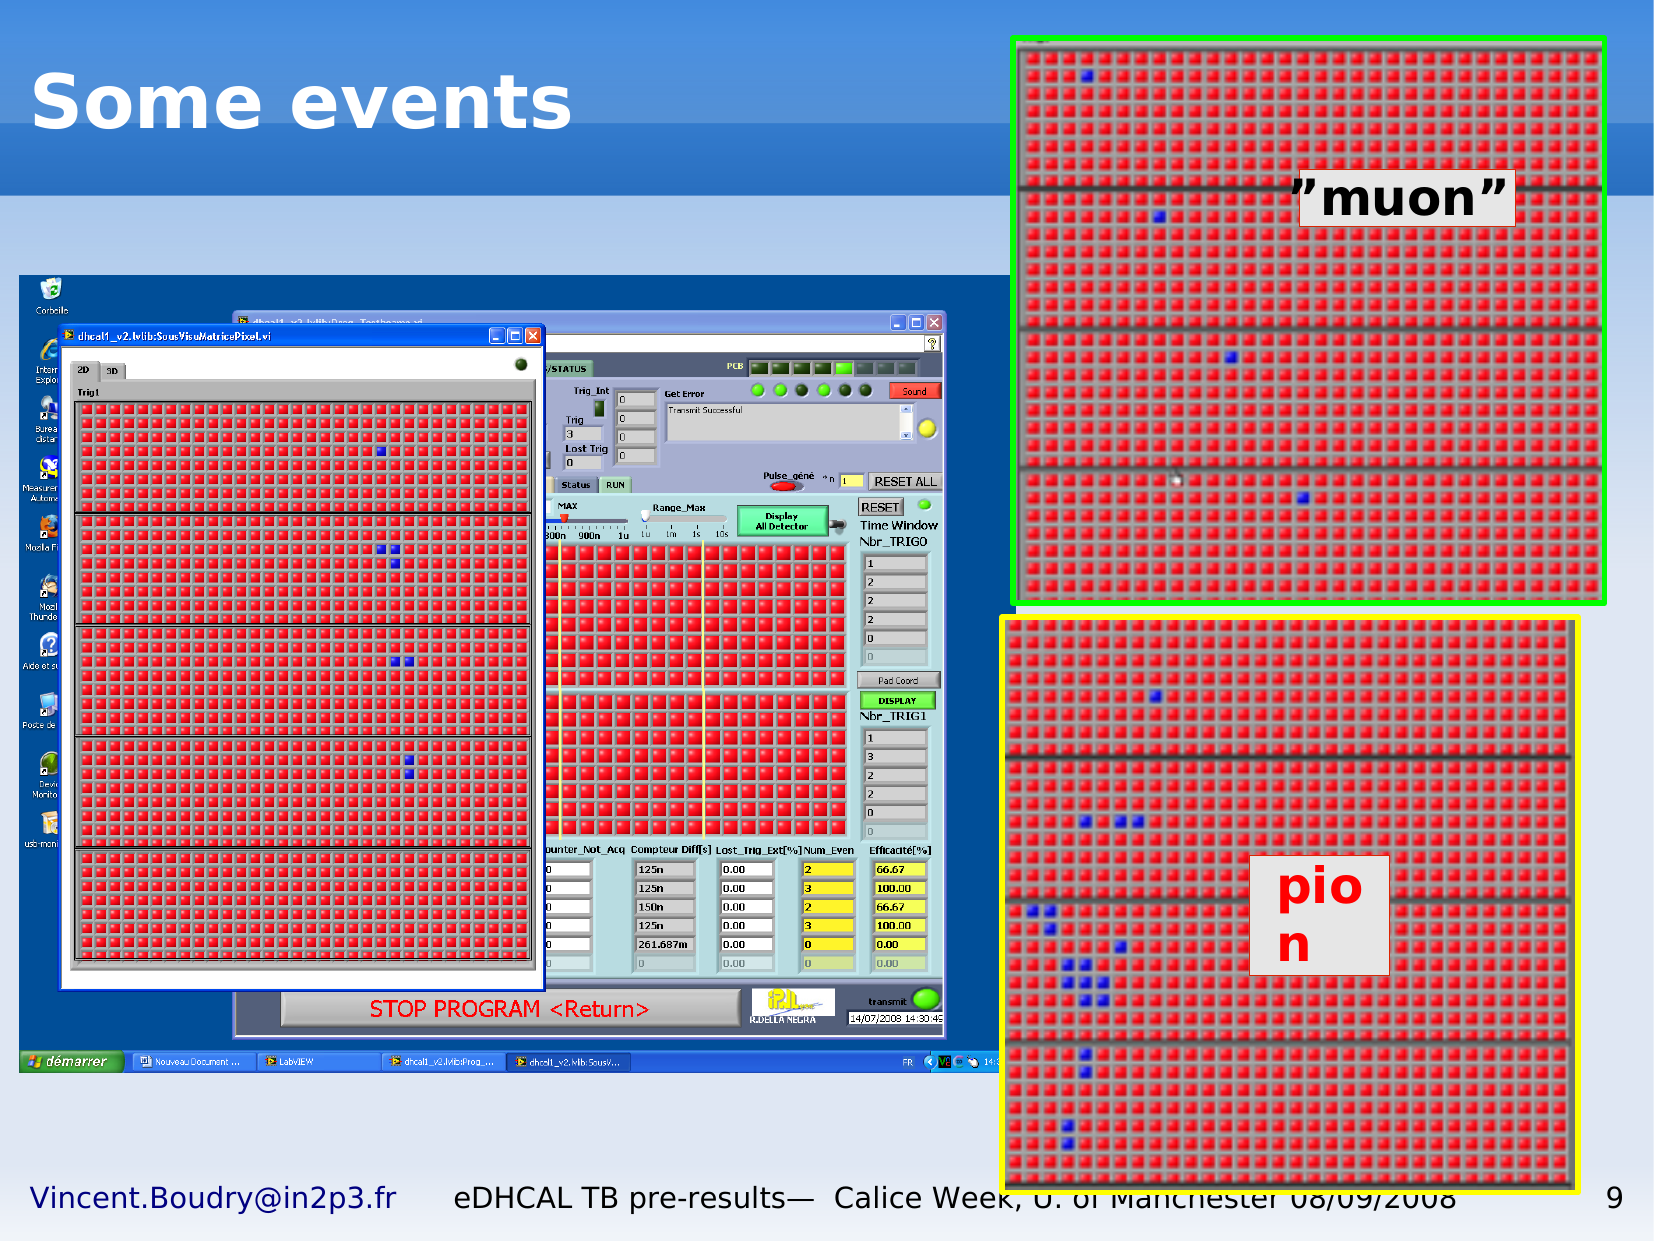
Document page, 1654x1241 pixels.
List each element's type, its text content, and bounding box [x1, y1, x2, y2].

picture [1015, 41, 1602, 601]
text_box pion [1249, 855, 1390, 976]
picture [0, 0, 1654, 1241]
text_box ”muon” [1299, 169, 1516, 227]
title Some events [29, 0, 1654, 207]
